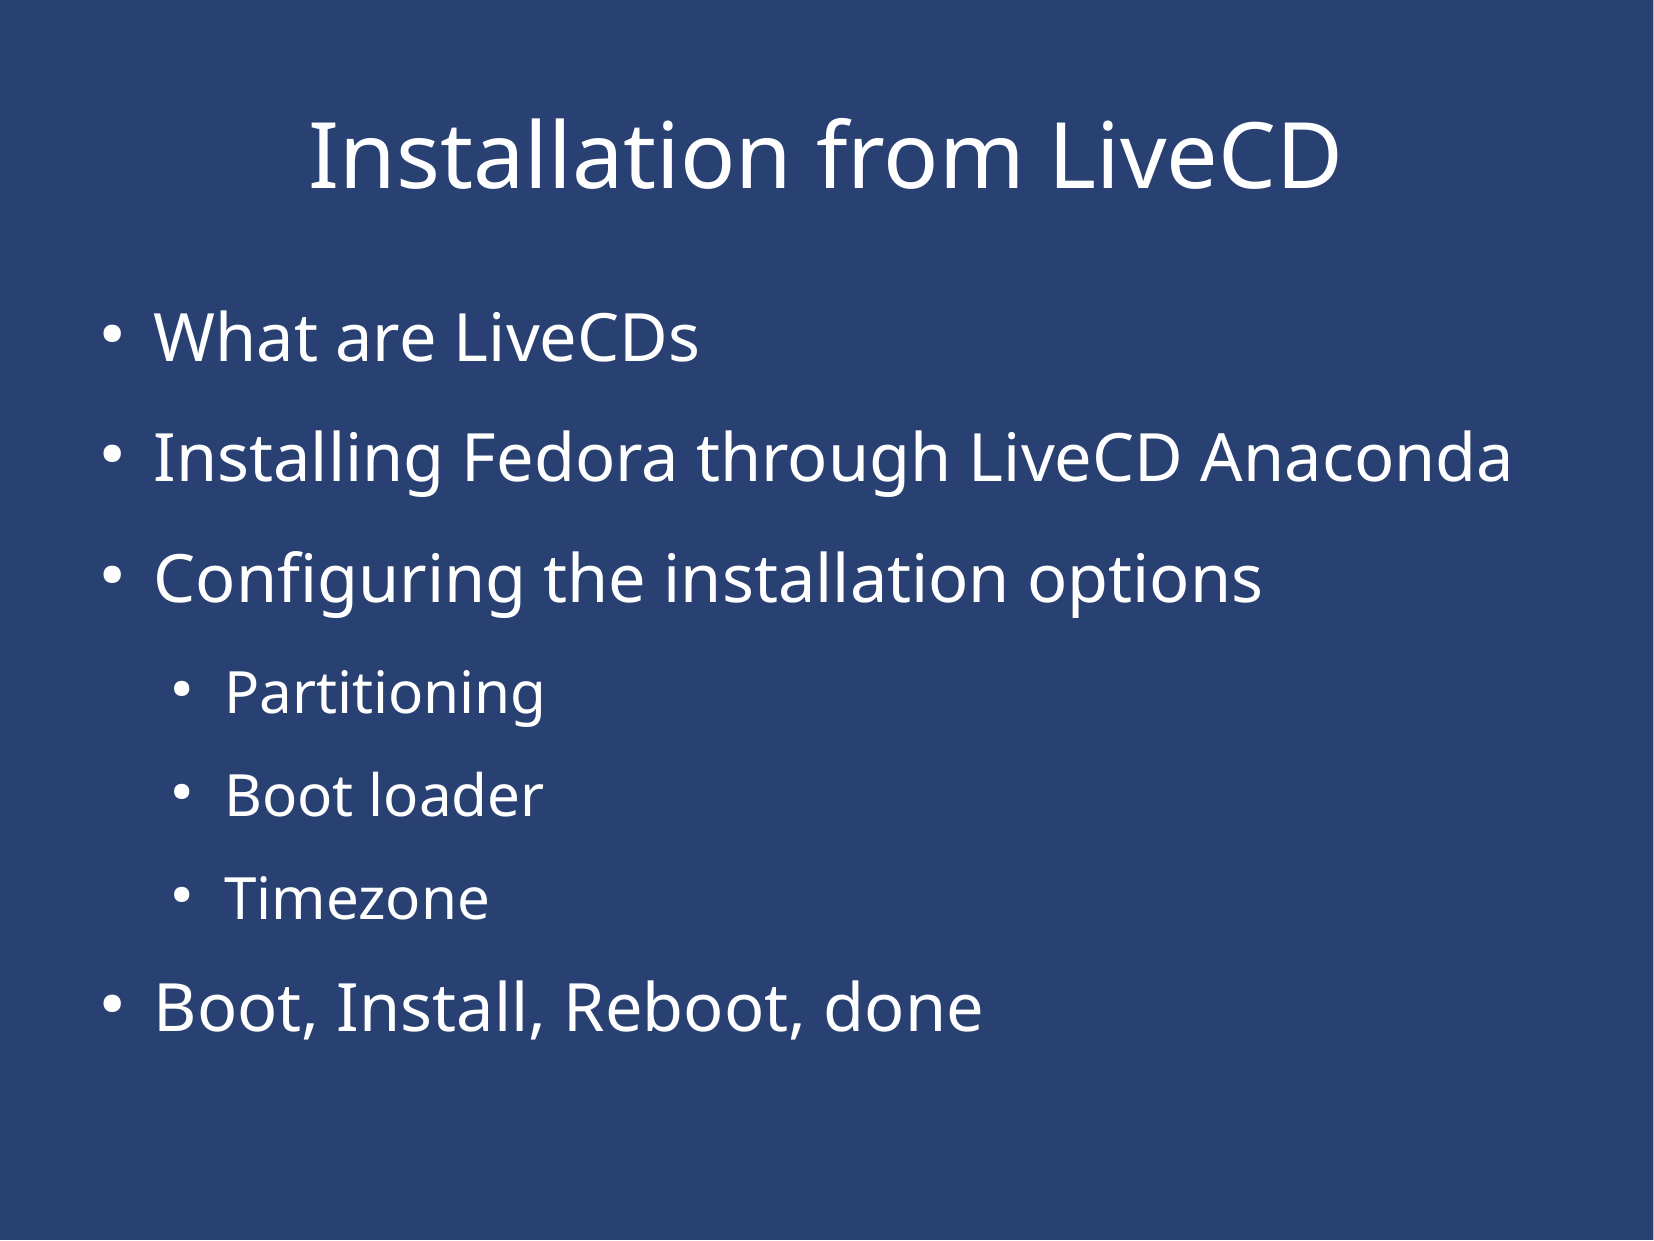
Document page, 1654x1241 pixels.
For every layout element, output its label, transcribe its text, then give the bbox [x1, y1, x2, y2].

title Installation from LiveCD [82, 49, 1571, 257]
list What are LiveCDs Installing Fedora through LiveCD Anaconda Configuring the installation options Partitioning Boot loader Timezone Boot, Install, Reboot, done [82, 290, 1571, 1109]
